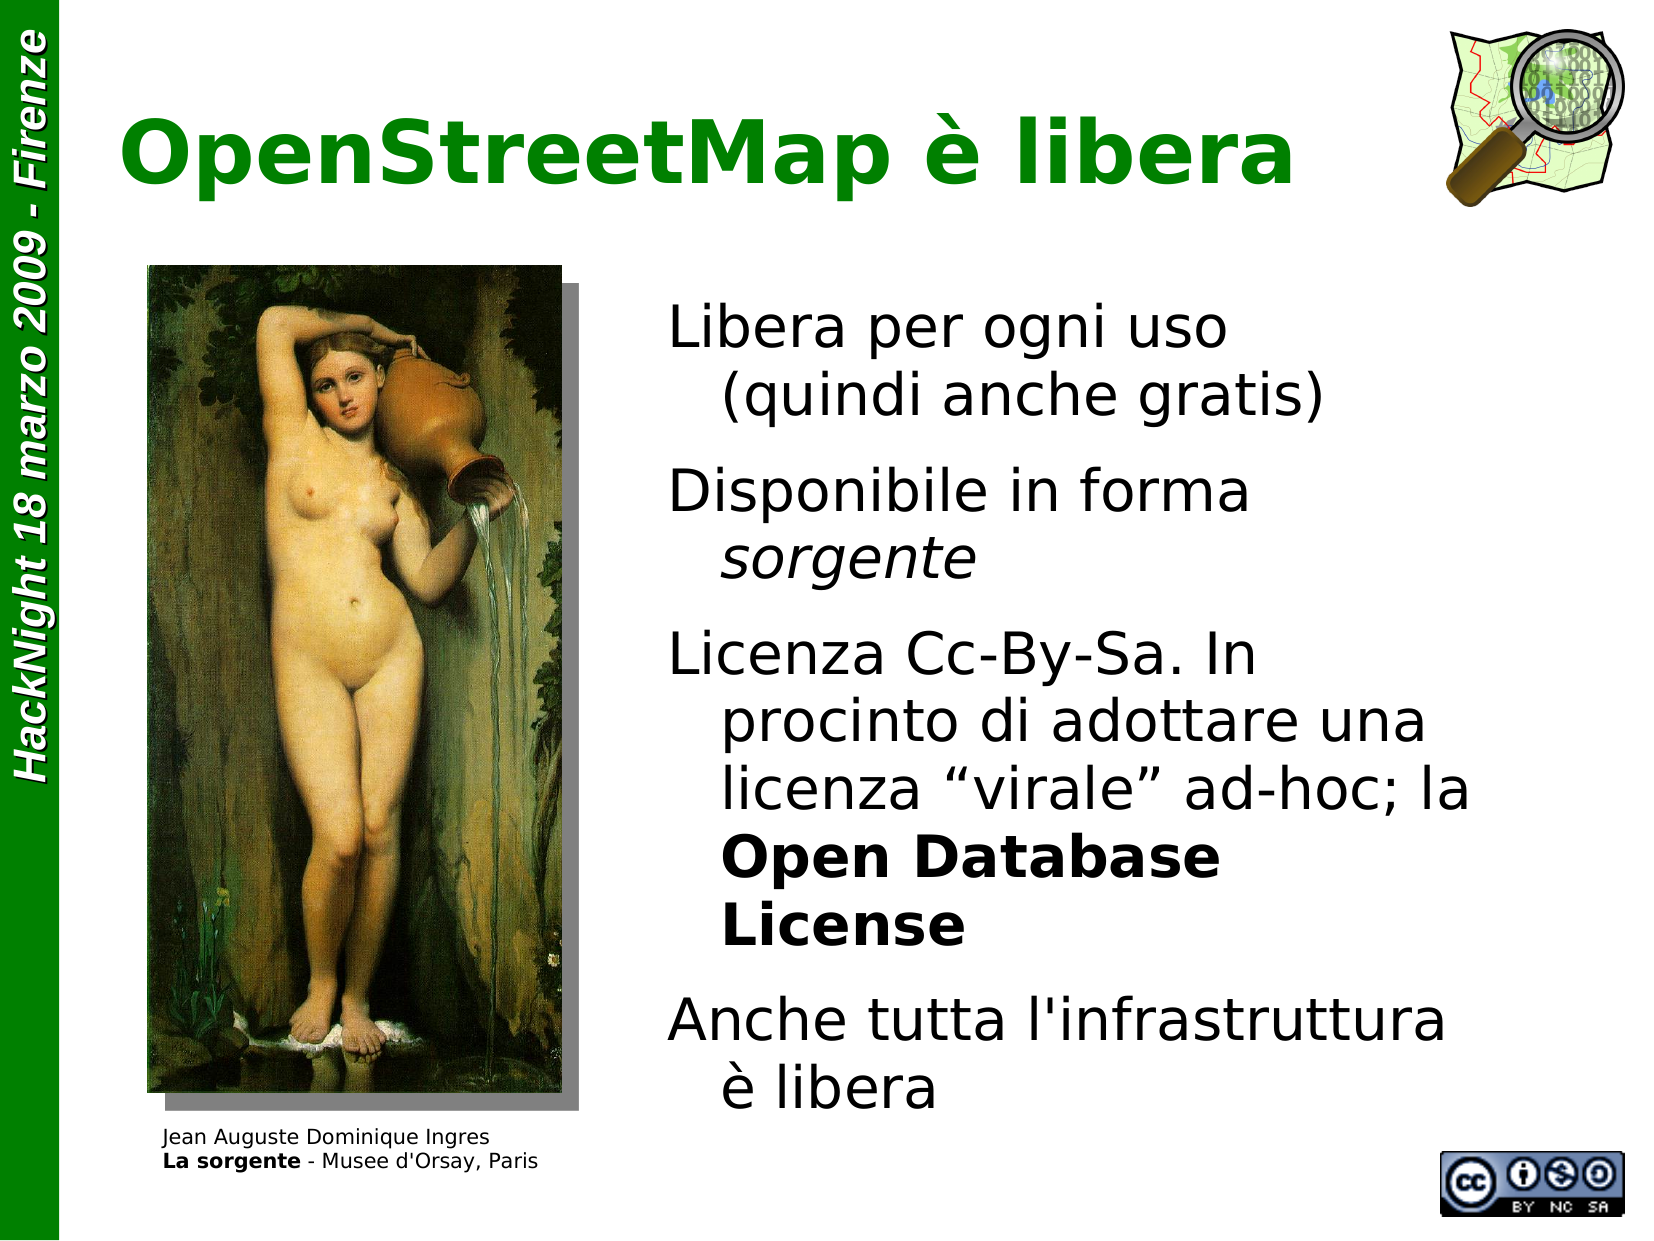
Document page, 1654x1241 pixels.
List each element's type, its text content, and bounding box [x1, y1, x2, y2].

picture [1446, 29, 1625, 207]
picture [147, 265, 562, 1093]
text_box Jean Auguste Dominique Ingres La sorgente - Musee d'Orsay, Paris [147, 1117, 650, 1182]
picture [1440, 1151, 1625, 1217]
title OpenStreetMap è libera [118, 56, 1306, 249]
list Libera per ogni uso (quindi anche gratis) Disponibile in forma sorgente Licenza Cc-By-Sa. In procinto di adottare una licenza “virale” ad-hoc; la Open Database License Anche tutta l'infrastruttura è libera [649, 293, 1477, 1190]
